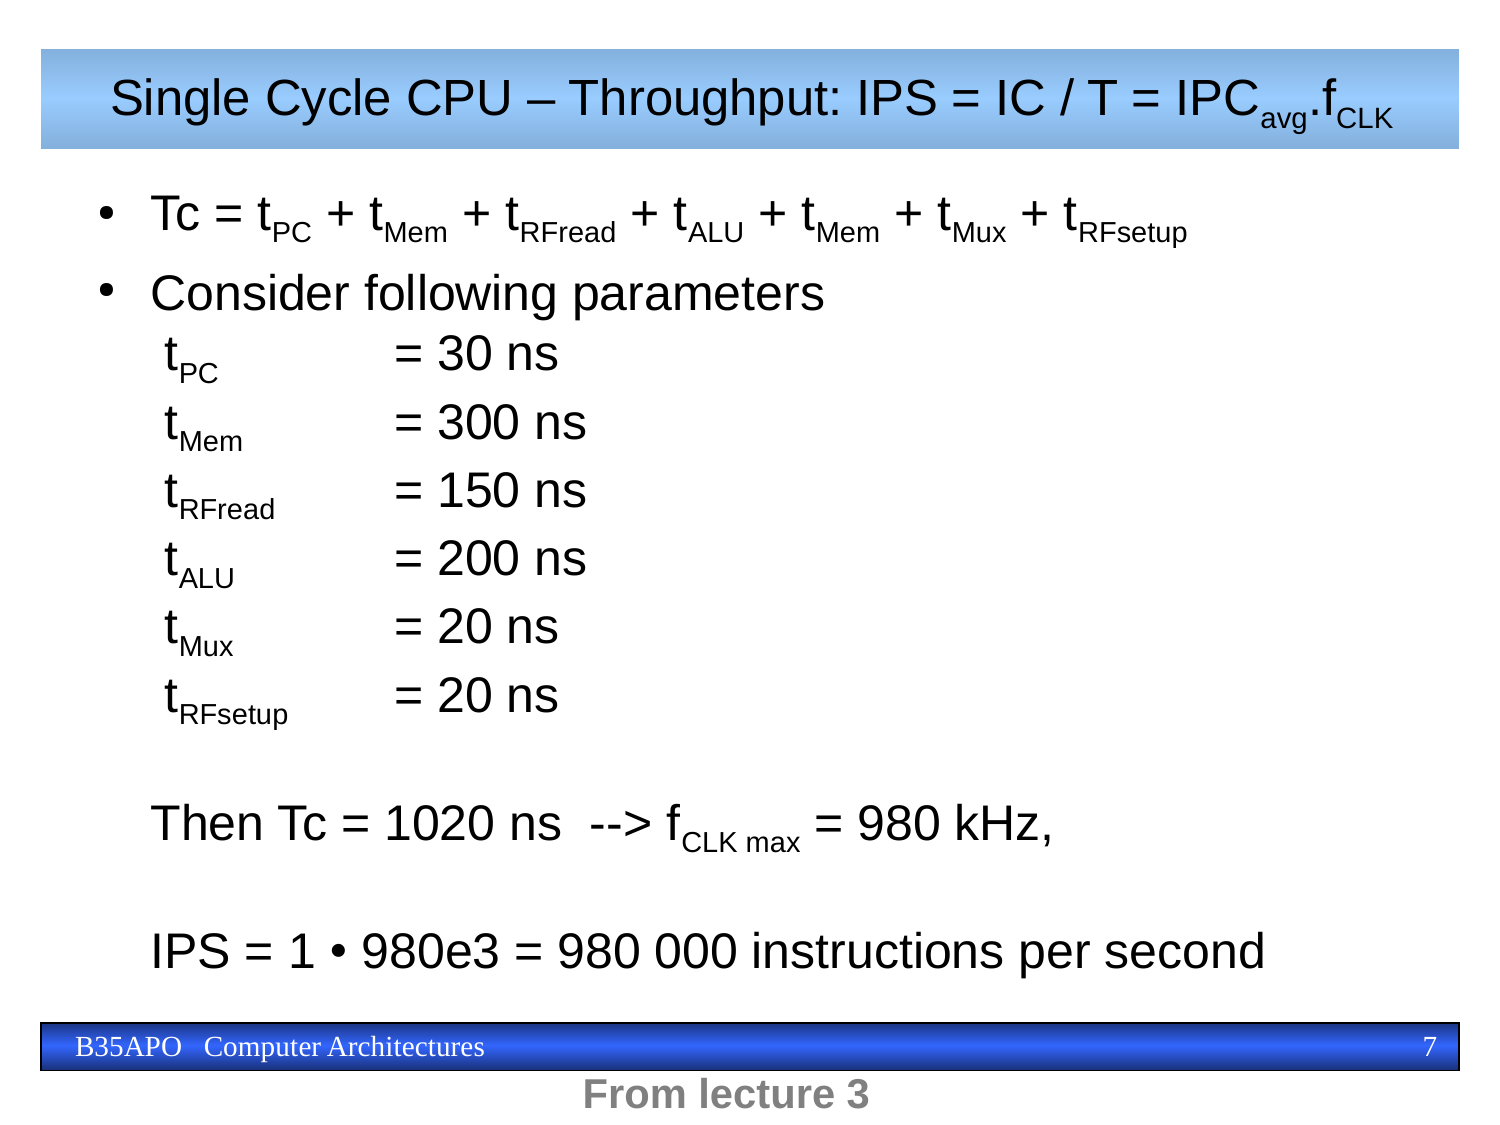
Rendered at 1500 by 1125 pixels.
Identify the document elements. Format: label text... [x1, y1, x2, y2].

title Single Cycle CPU – Throughput: IPS = IC / T = IPCavg.fCLK [41, 49, 1459, 149]
text_box From lecture 3 [567, 1059, 886, 1125]
list Tc = tPC + tMem + tRFread + tALU + tMem + tMux + tRFsetup Consider following parameters tPC = 30 ns tMem = 300 ns tRFread = 150 ns tALU = 200 ns tMux = 20 ns tRFsetup = 20 ns Then Tc = 1020 ns --> fCLK max = 980 kHz, IPS = 1 • 980e3 = 980 000 instructions per second [64, 172, 1436, 1000]
